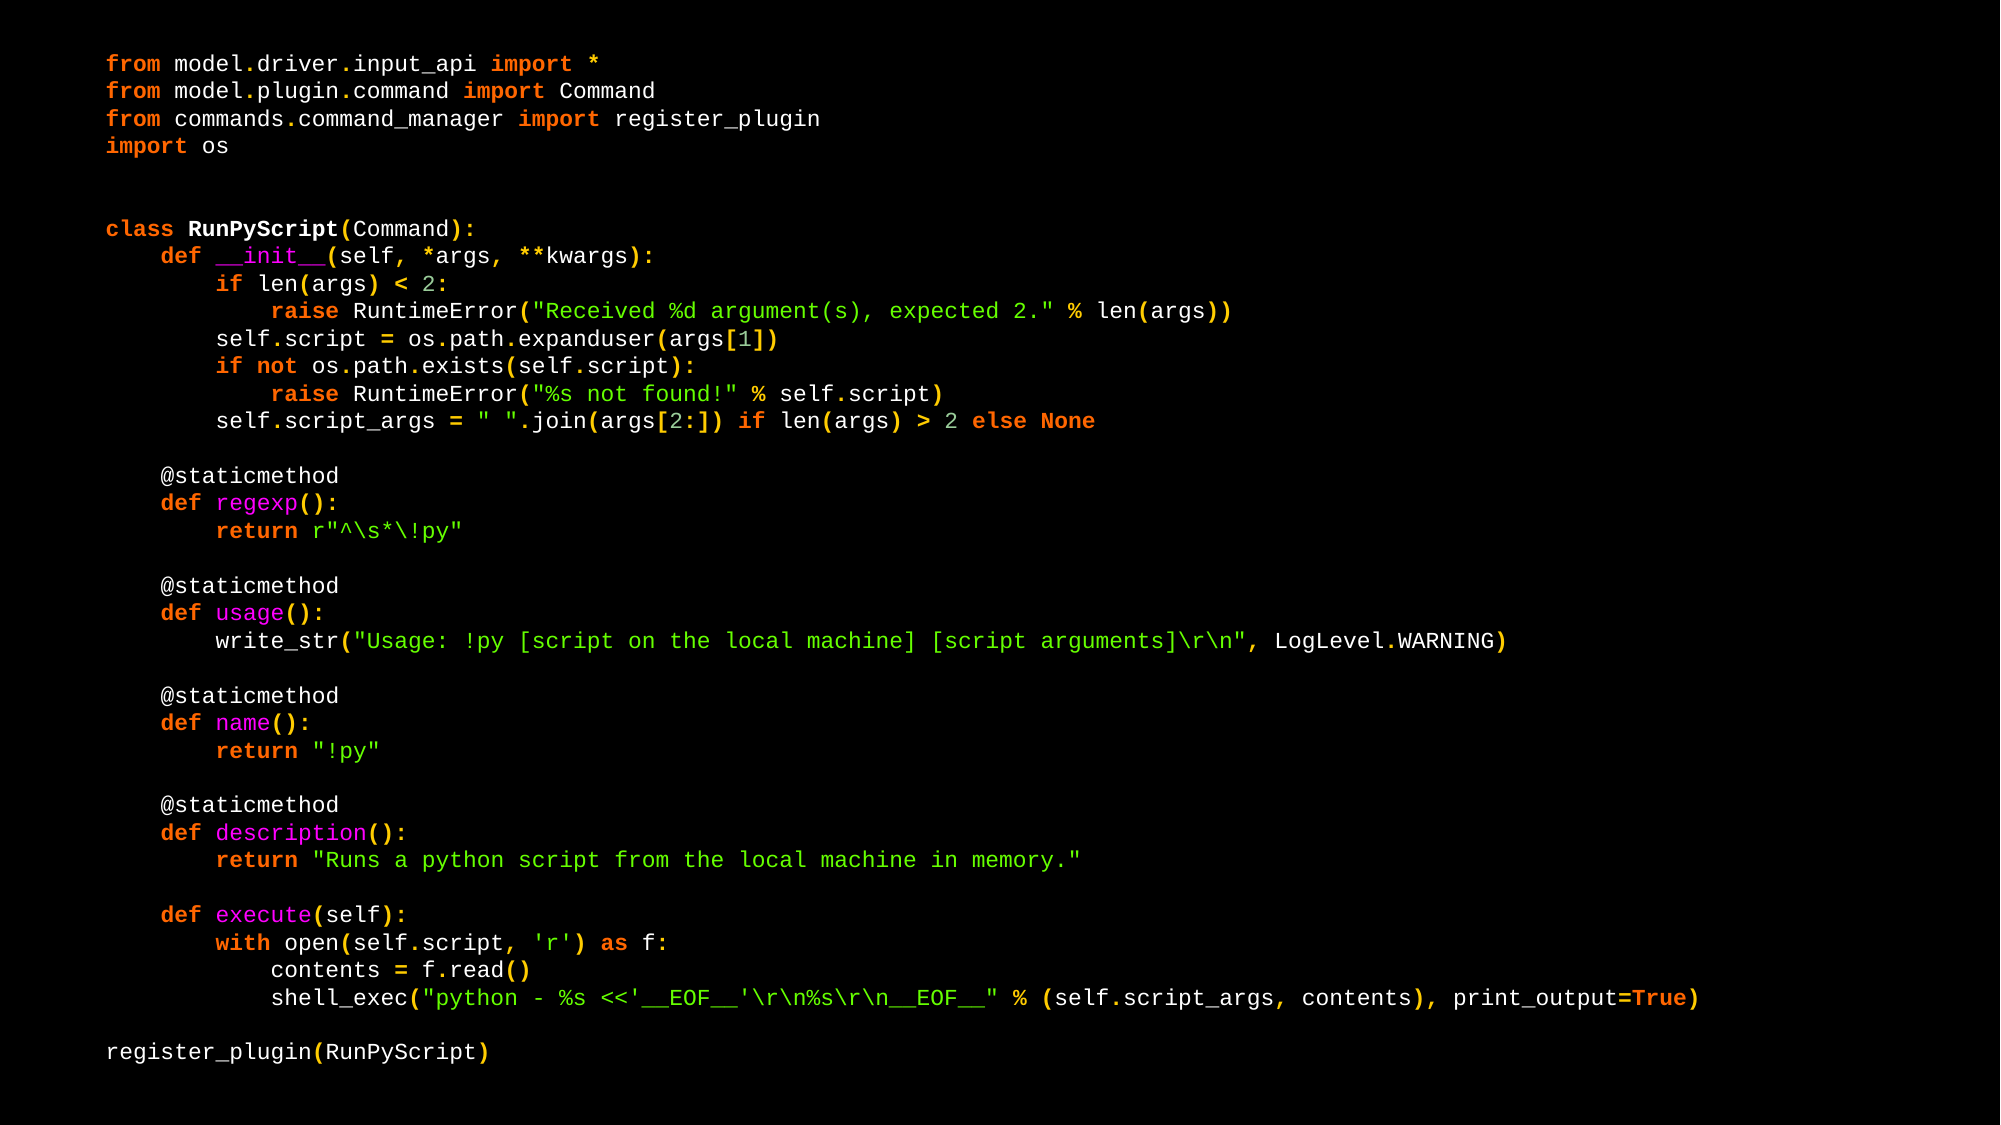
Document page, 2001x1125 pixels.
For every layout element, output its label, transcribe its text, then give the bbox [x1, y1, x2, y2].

text_box from model.driver.input_api import * from model.plugin.command import Command from commands.command_manager import register_plugin import os class RunPyScript(Command): def __init__(self, *args, **kwargs): if len(args) < 2: raise RuntimeError("Received %d argument(s), expected 2." % len(args)) self.script = os.path.expanduser(args[1]) if not os.path.exists(self.script): raise RuntimeError("%s not found!" % self.script) self.script_args = " ".join(args[2:]) if len(args) > 2 else None @staticmethod def regexp(): return r"^\s*\!py" @staticmethod def usage(): write_str("Usage: !py [script on the local machine] [script arguments]\r\n", LogLevel.WARNING) @staticmethod def name(): return "!py" @staticmethod def description(): return "Runs a python script from the local machine in memory." def execute(self): with open(self.script, 'r') as f: contents = f.read() shell_exec("python - %s <<'__EOF__'\r\n%s\r\n__EOF__" % (self.script_args, contents), print_output=True) register_plugin(RunPyScript) [90, 41, 1957, 1073]
